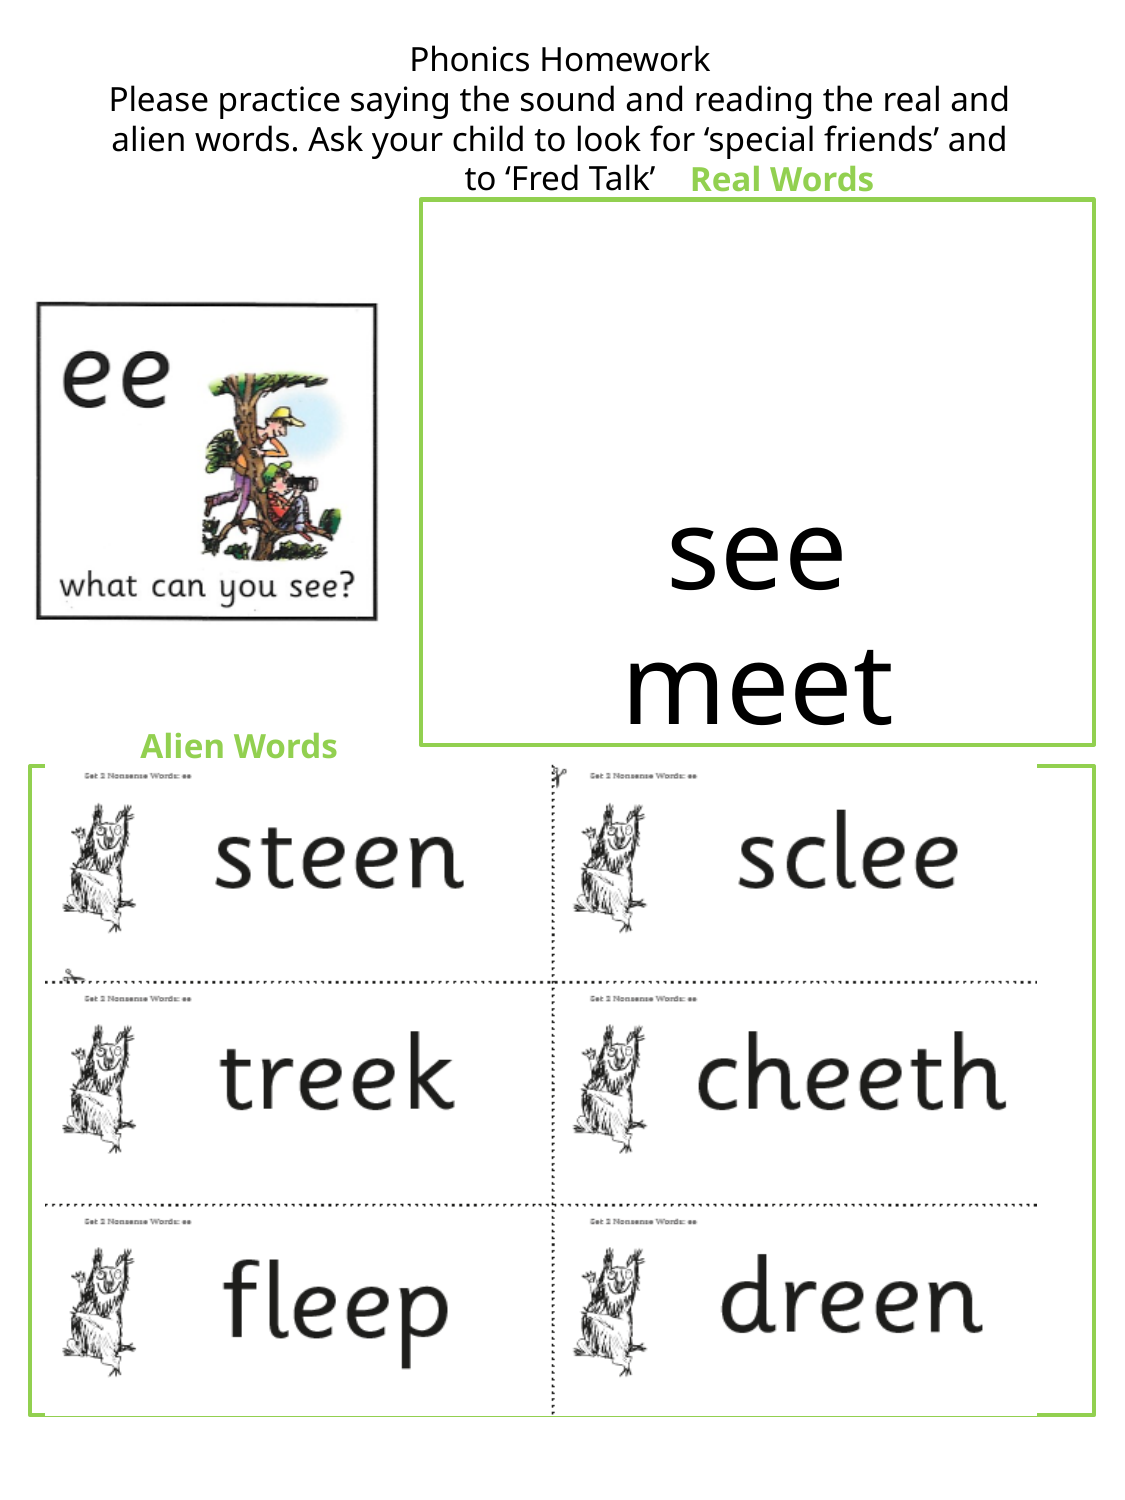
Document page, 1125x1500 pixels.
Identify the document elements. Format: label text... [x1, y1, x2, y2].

text_box Phonics Homework Please practice saying the sound and reading the real and alien words. Ask your child to look for ‘special friends’ and to ‘Fred Talk’ [90, 30, 1031, 116]
text_box Real Words [674, 150, 917, 247]
picture [32, 293, 386, 630]
text_box see meet keep greet [421, 199, 1094, 745]
text_box Alien Words [125, 717, 368, 761]
picture [45, 761, 1037, 1416]
